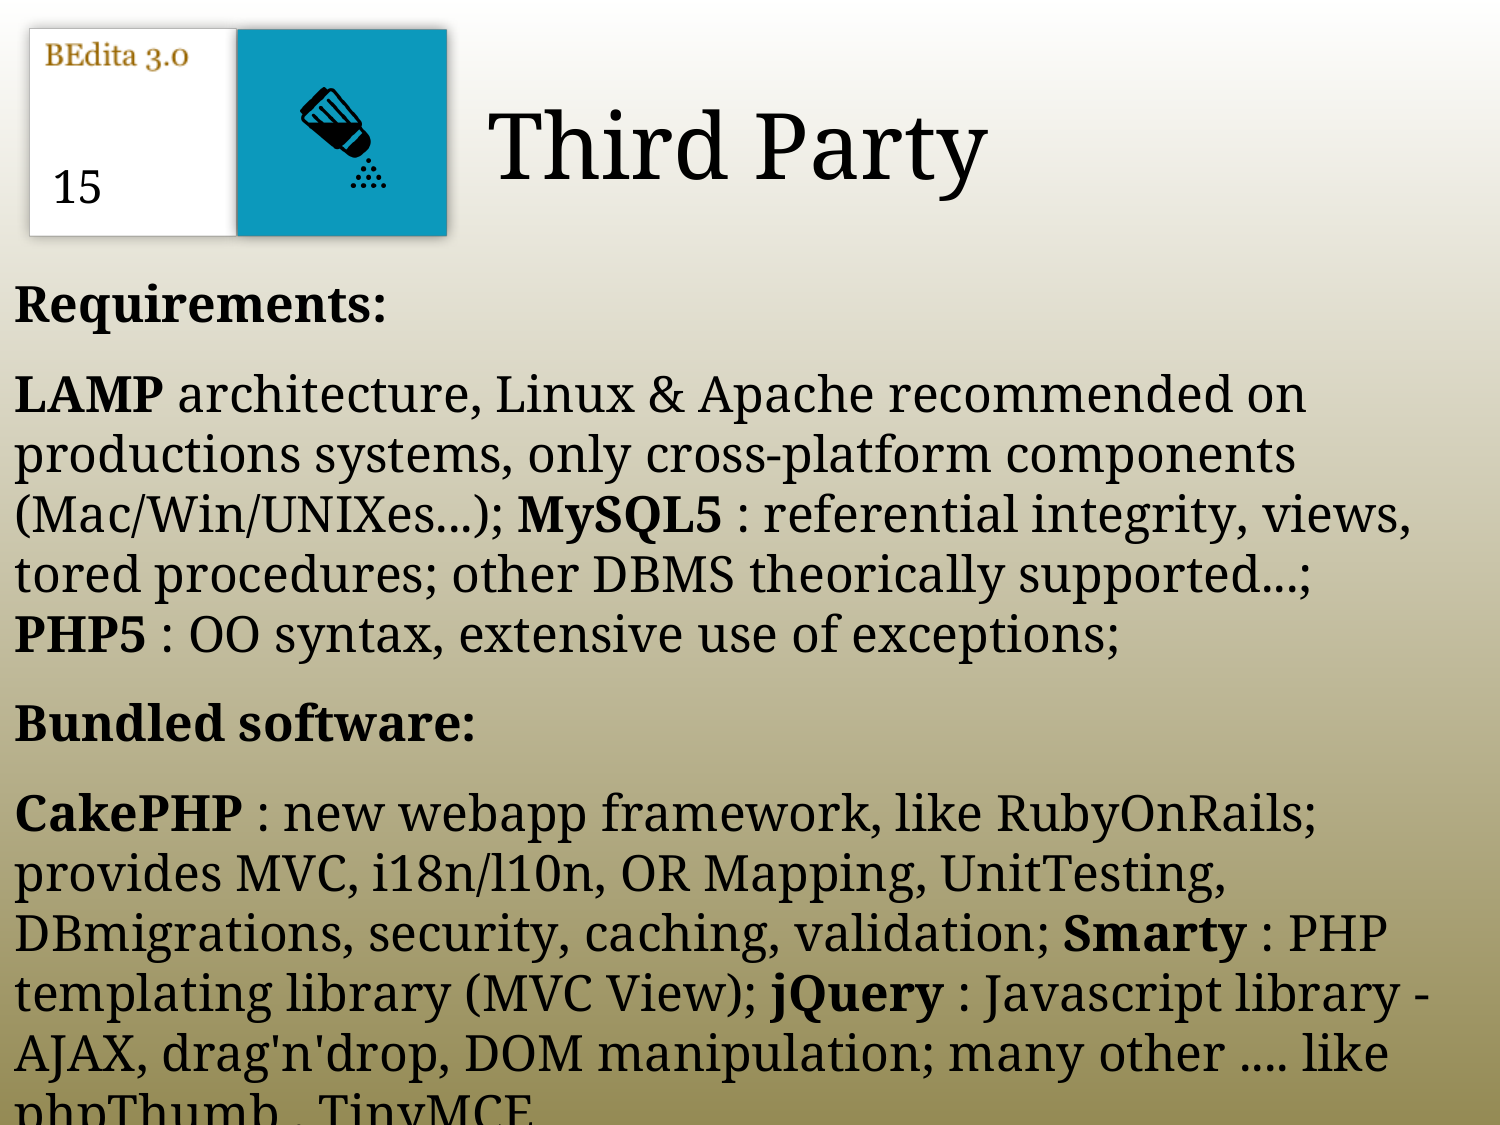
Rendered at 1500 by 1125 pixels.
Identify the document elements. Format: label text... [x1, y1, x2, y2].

picture [0, 0, 462, 266]
text_box Third Party [472, 48, 1349, 237]
text_box Requirements: LAMP architecture, Linux & Apache recommended on productions systems, only cross-platform components (Mac/Win/UNIXes...); MySQL5 : referential integrity, views, tored procedures; other DBMS theorically supported...; PHP5 : OO syntax, extensive use of exceptions; Bundled software: CakePHP : new webapp framework, like RubyOnRails; provides MVC, i18n/l10n, OR Mapping, UnitTesting, DBmigrations, security, caching, validation; Smarty : PHP templating library (MVC View); jQuery : Javascript library - AJAX, drag'n'drop, DOM manipulation; many other .... like phpThumb , TinyMCE [0, 265, 1500, 1093]
text_box <numero> [37, 147, 119, 207]
